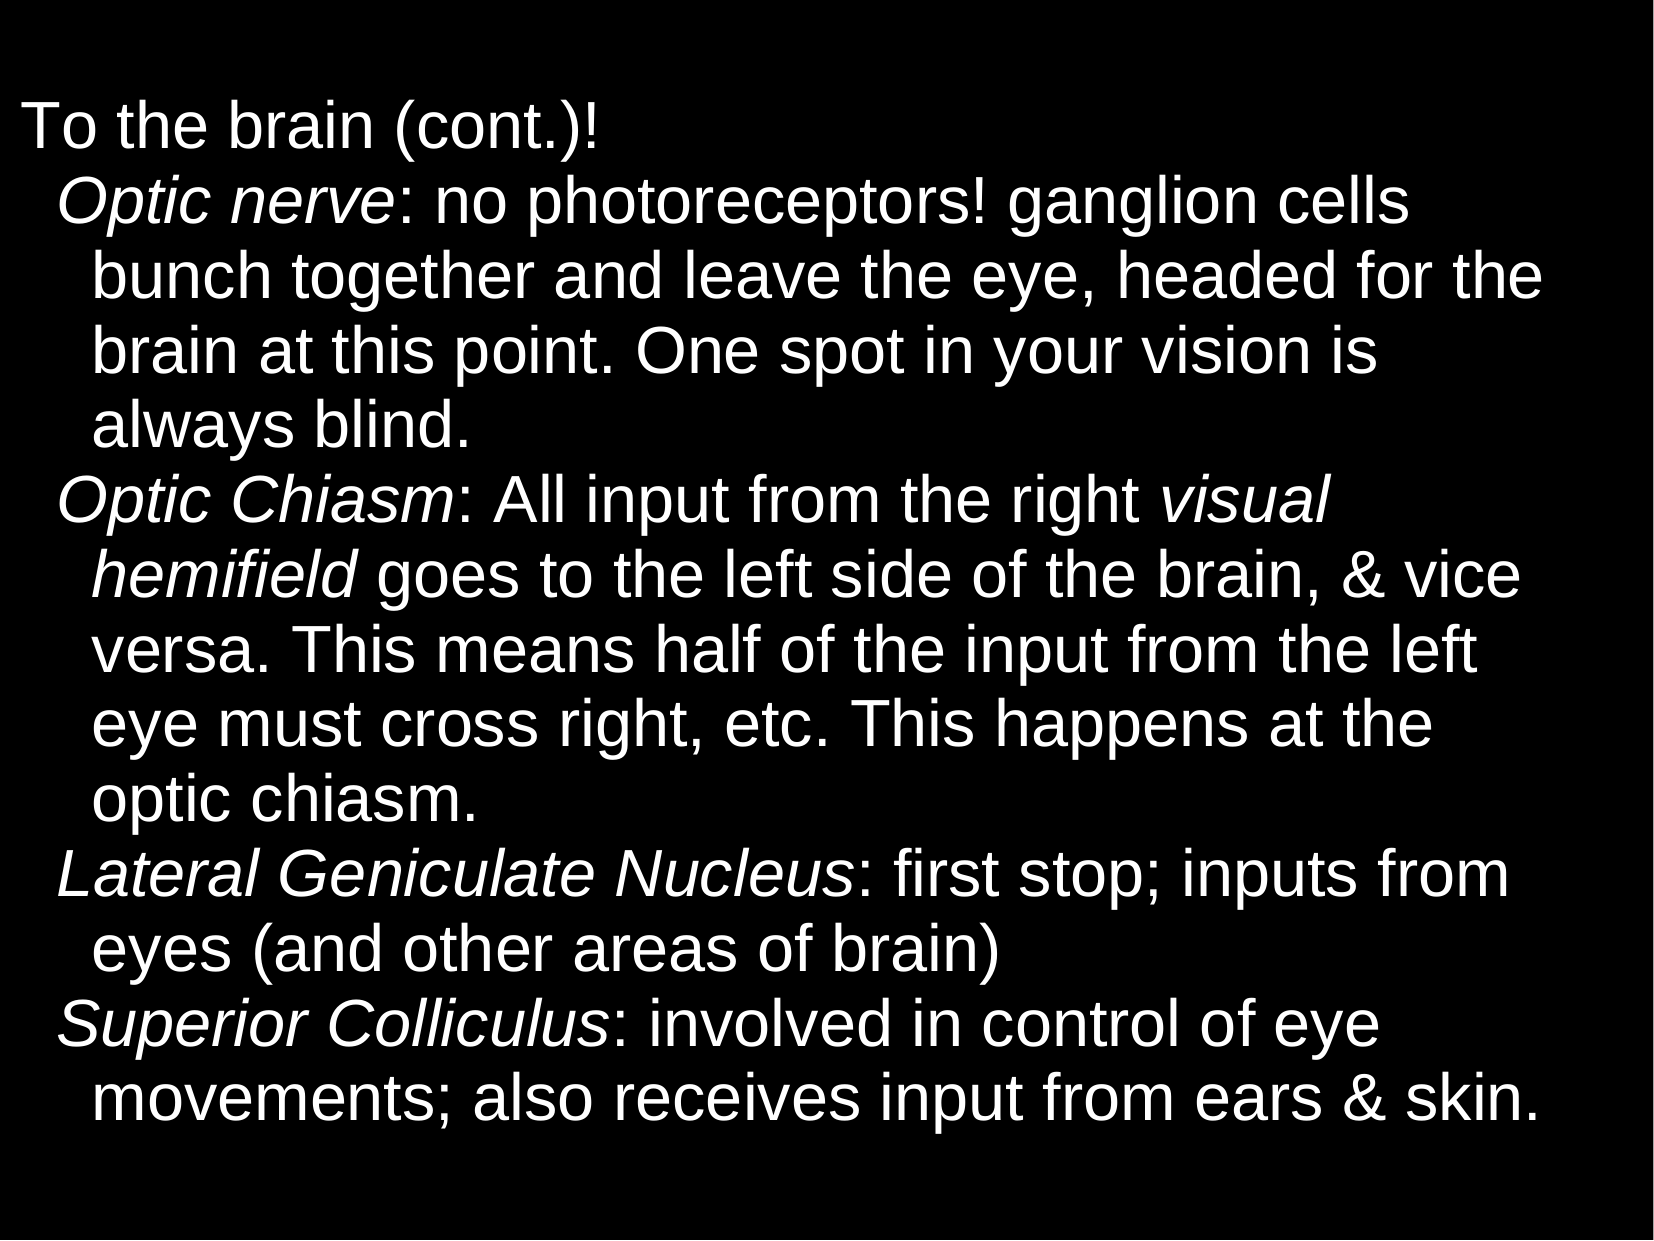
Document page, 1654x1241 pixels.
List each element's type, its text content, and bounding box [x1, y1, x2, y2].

text_box To the brain (cont.)! Optic nerve: no photoreceptors! ganglion cells bunch together and leave the eye, headed for the brain at this point. One spot in your vision is always blind. Optic Chiasm: All input from the right visual hemifield goes to the left side of the brain, & vice versa. This means half of the input from the left eye must cross right, etc. This happens at the optic chiasm. Lateral Geniculate Nucleus: first stop; inputs from eyes (and other areas of brain) Superior Colliculus: involved in control of eye movements; also receives input from ears & skin. [0, 75, 1613, 1241]
